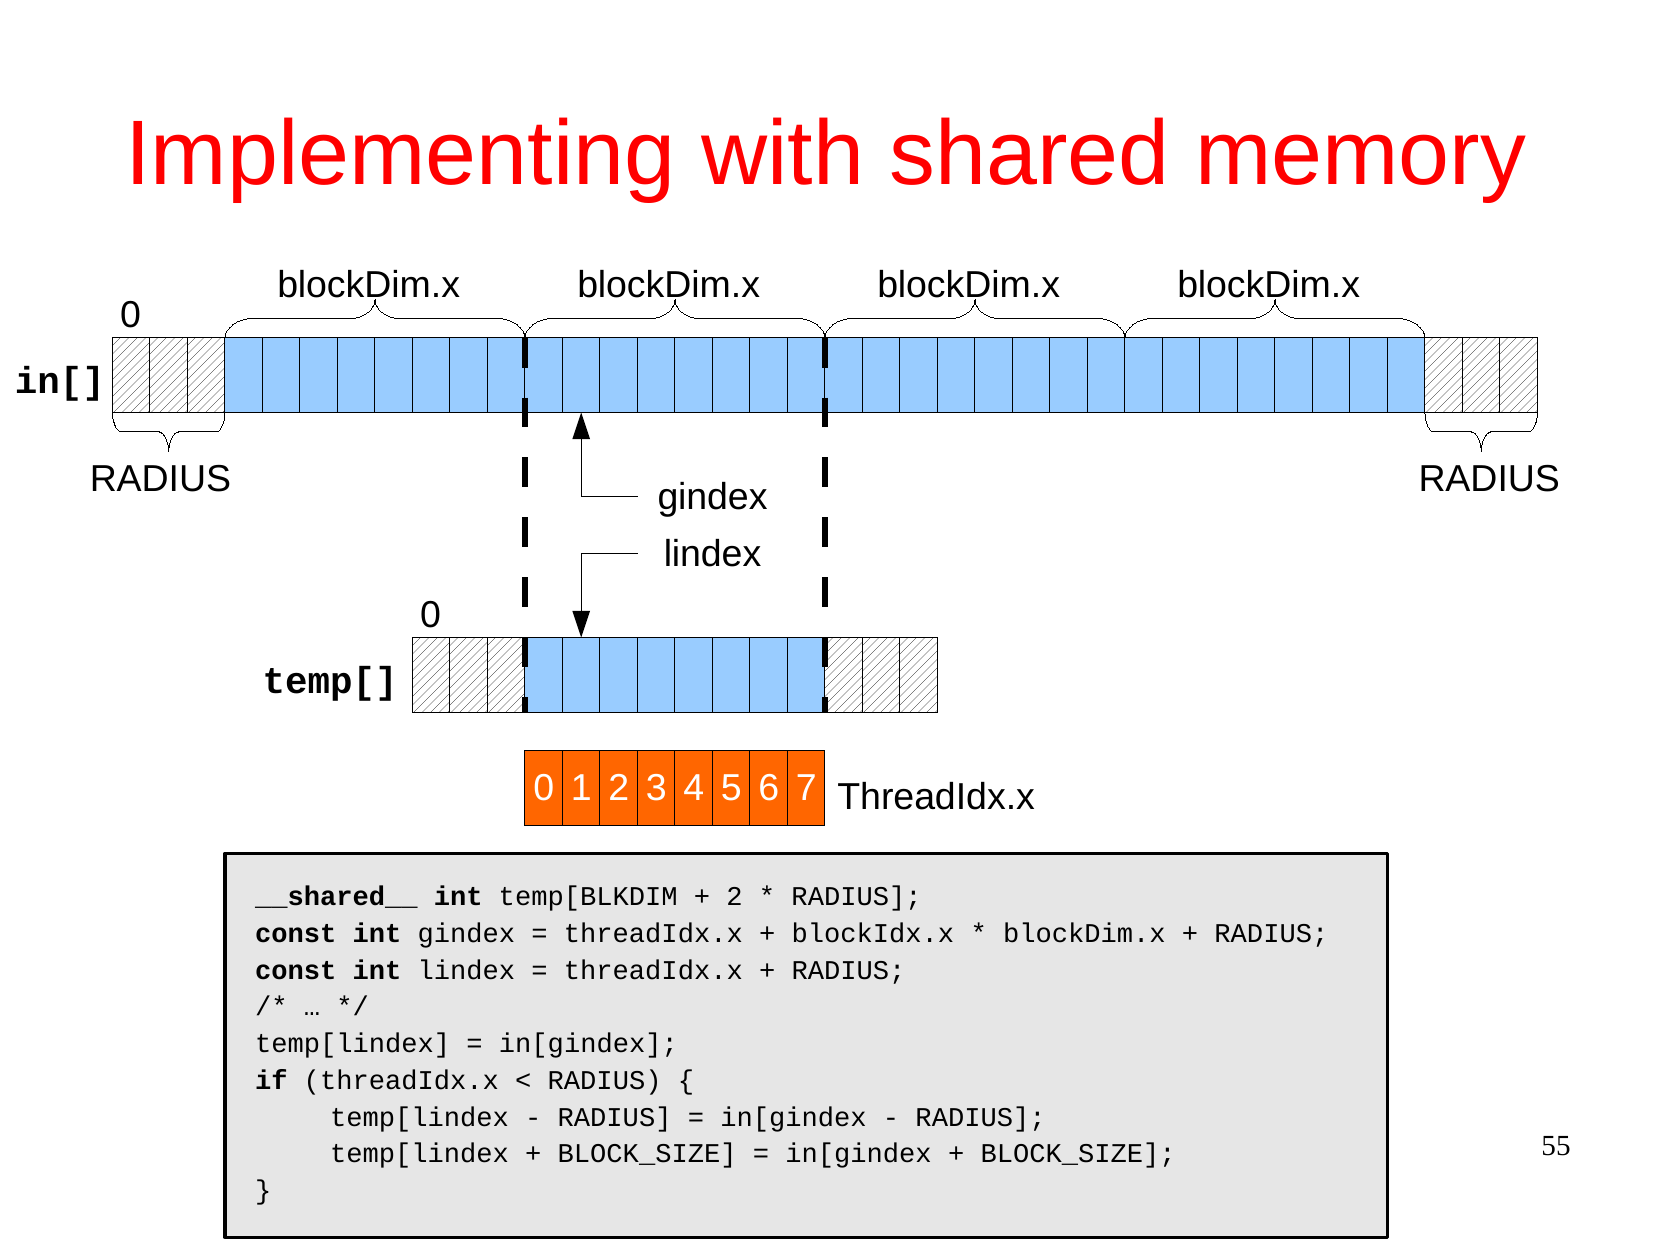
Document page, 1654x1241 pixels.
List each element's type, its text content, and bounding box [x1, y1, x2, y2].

text_box ThreadIdx.x [825, 768, 1051, 826]
text_box [112, 337, 1538, 413]
text_box 6 [749, 750, 787, 826]
text_box [412, 637, 938, 713]
text_box 0 [524, 750, 562, 826]
text_box 0 [105, 286, 156, 344]
text_box RADIUS [75, 450, 247, 507]
text_box 5 [712, 750, 749, 826]
text_box temp[] [247, 654, 413, 713]
text_box 0 [405, 586, 456, 644]
text_box 2 [599, 750, 637, 826]
text_box blockDim.x [862, 256, 1076, 314]
text_box __shared__ int temp[BLKDIM + 2 * RADIUS]; const int gindex = threadIdx.x + blockIdx.x * blockDim.x + RADIUS; const int lindex = threadIdx.x + RADIUS; /* … */ temp[lindex] = in[gindex]; if (threadIdx.x < RADIUS) { temp[lindex - RADIUS] = in[gindex - RADIUS]; temp[lindex + BLOCK_SIZE] = in[gindex + BLOCK_SIZE]; } [225, 853, 1388, 1238]
text_box lindex [637, 525, 788, 582]
text_box RADIUS [1403, 450, 1576, 507]
text_box blockDim.x [1162, 256, 1376, 314]
text_box blockDim.x [562, 256, 776, 314]
title Implementing with shared memory [82, 49, 1571, 257]
text_box in[] [0, 354, 120, 413]
text_box gindex [637, 468, 788, 525]
text_box 3 [637, 750, 674, 826]
text_box blockDim.x [262, 256, 476, 314]
text_box 4 [674, 750, 712, 826]
text_box 7 [787, 750, 825, 826]
text_box 1 [562, 750, 599, 826]
